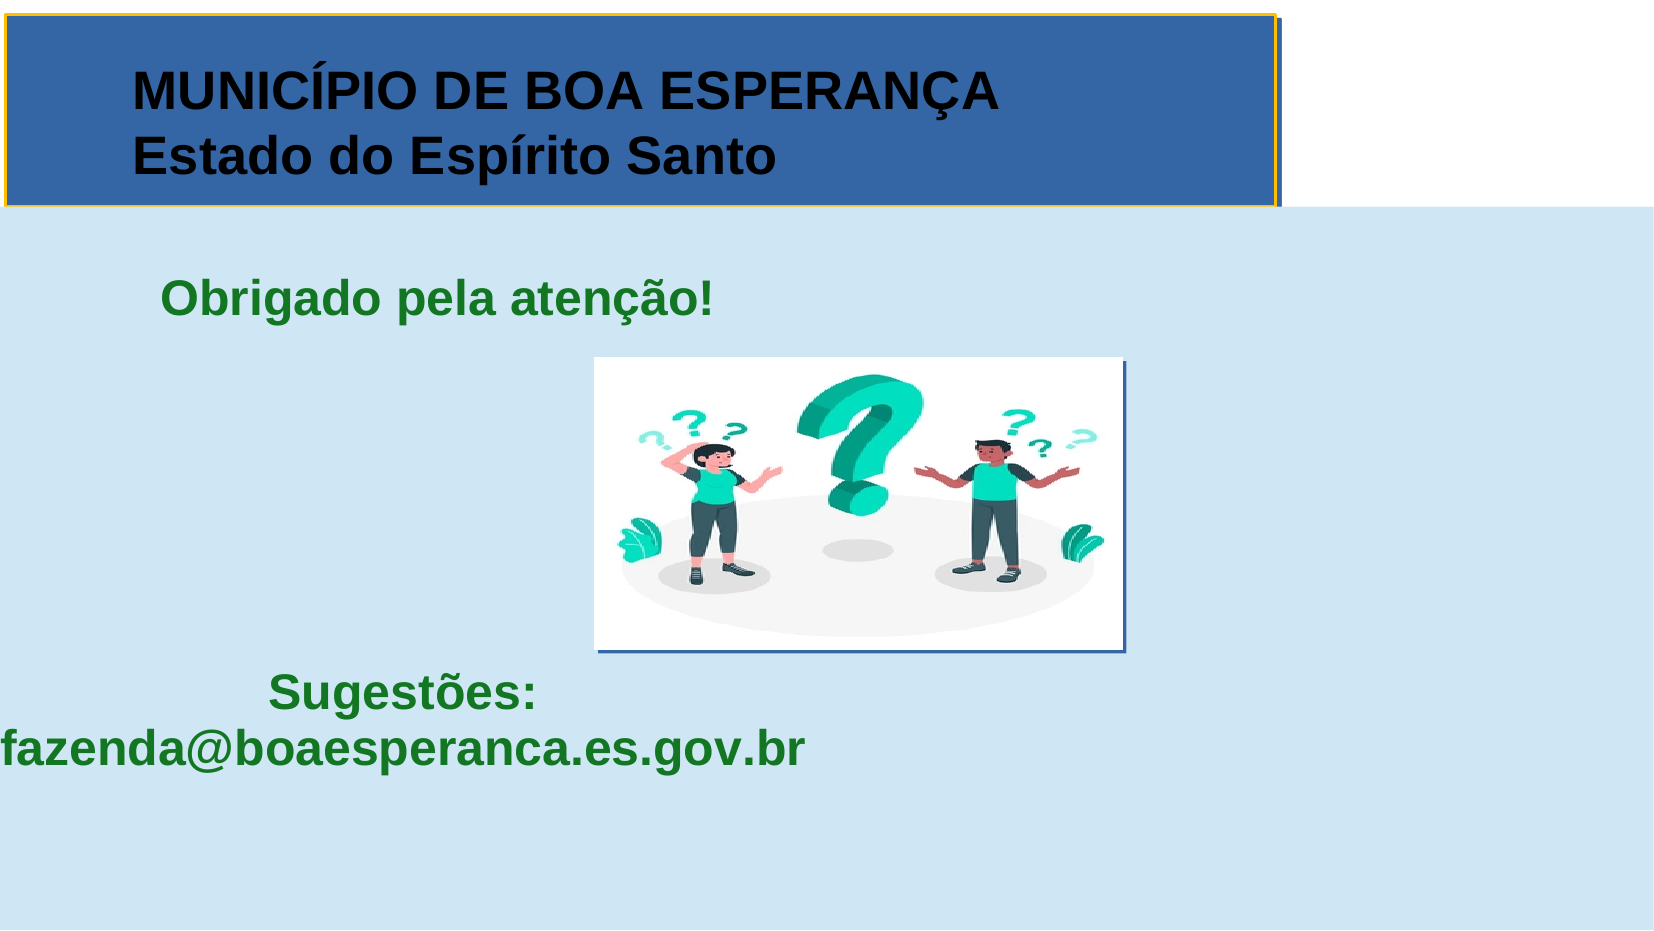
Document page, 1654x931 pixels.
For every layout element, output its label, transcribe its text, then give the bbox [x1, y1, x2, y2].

title MUNICÍPIO DE BOA ESPERANÇA Estado do Espírito Santo [59, 35, 1152, 189]
picture [594, 357, 1123, 650]
subtitle Obrigado pela atenção! Sugestões: fazenda@boaesperanca.es.gov.br [0, 206, 1654, 931]
